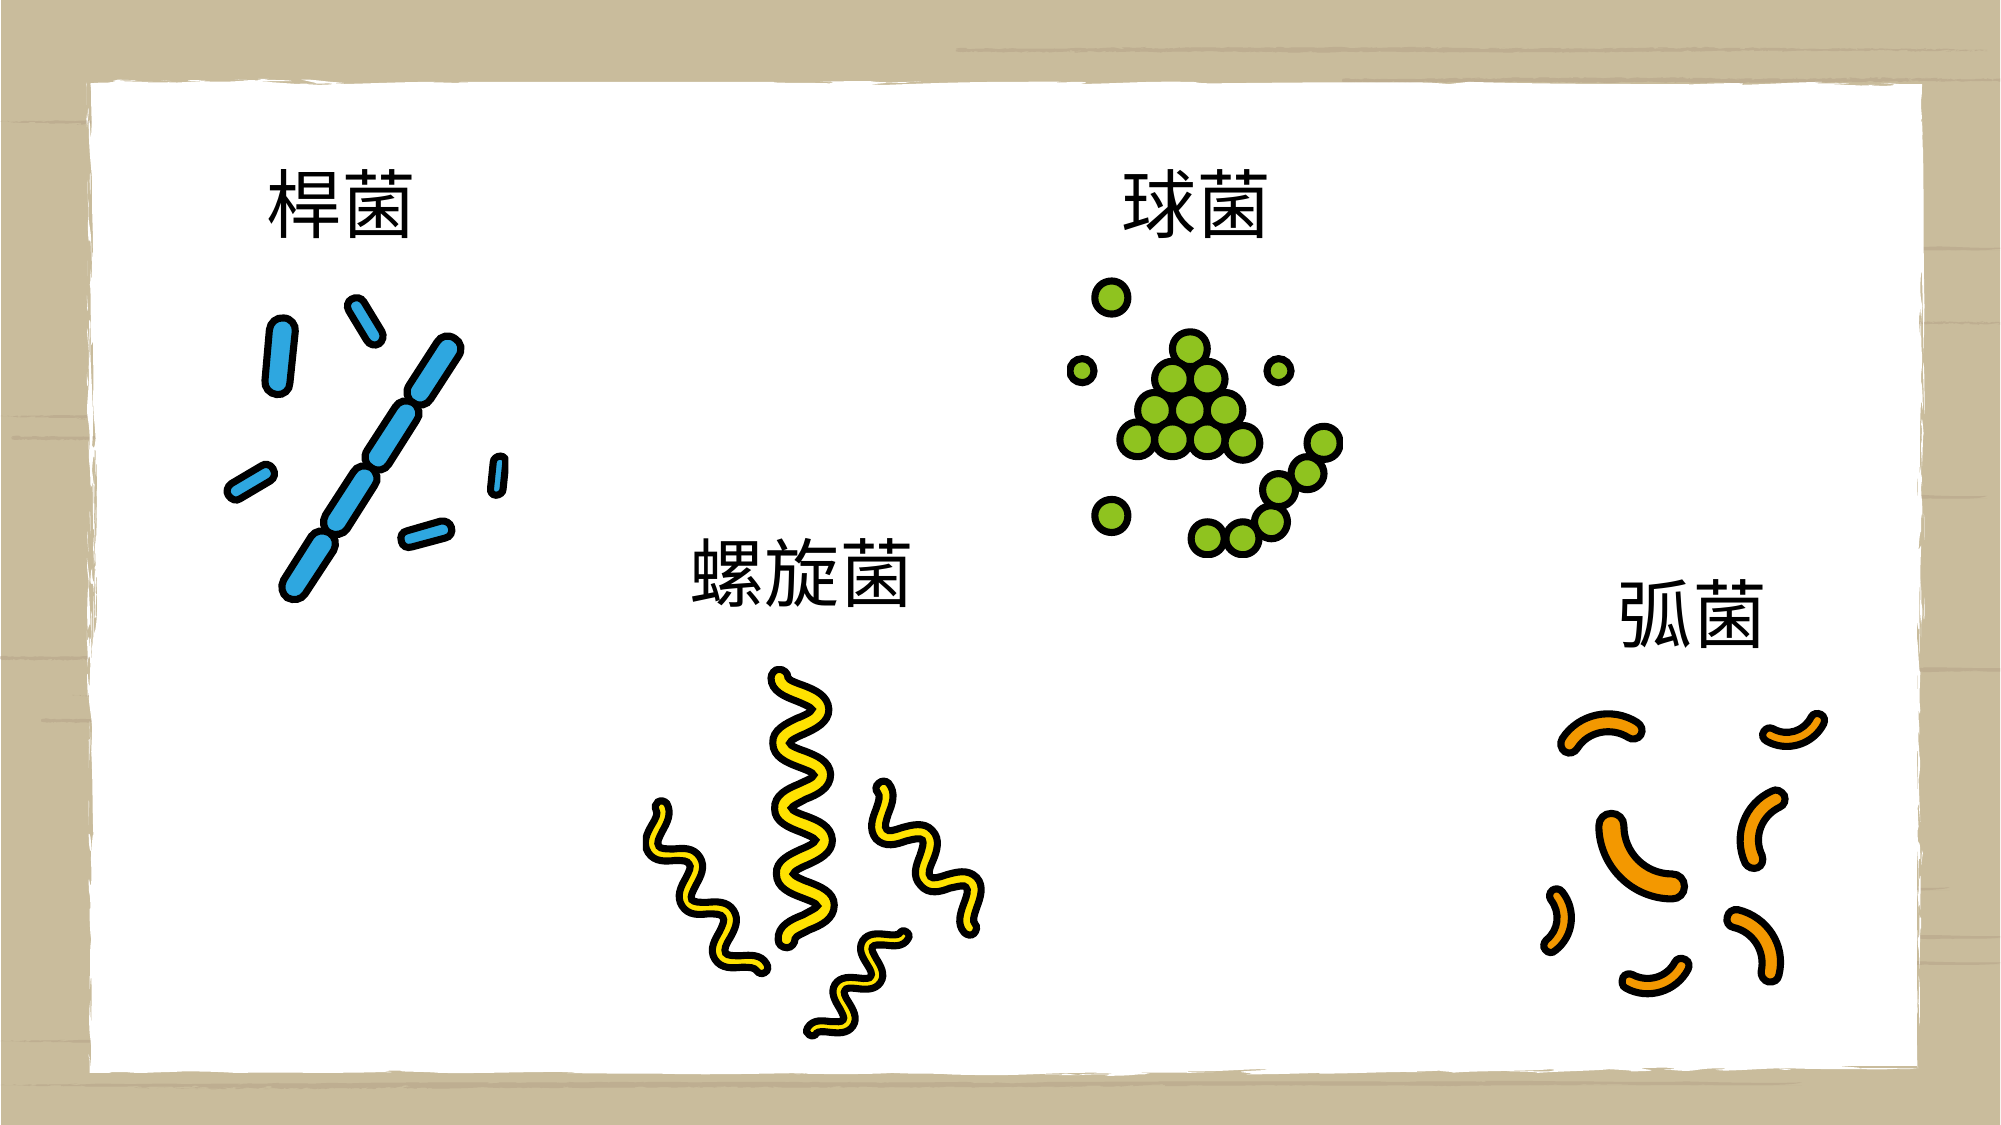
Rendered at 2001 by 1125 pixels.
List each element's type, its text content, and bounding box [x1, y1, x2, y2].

picture [222, 293, 509, 604]
picture [1067, 276, 1343, 558]
text_box 螺旋菌 [674, 518, 954, 625]
picture [1539, 709, 1829, 998]
text_box 弧菌 [1602, 560, 1882, 667]
text_box 球菌 [1106, 150, 1385, 257]
picture [642, 666, 985, 1041]
text_box 桿菌 [250, 150, 480, 257]
